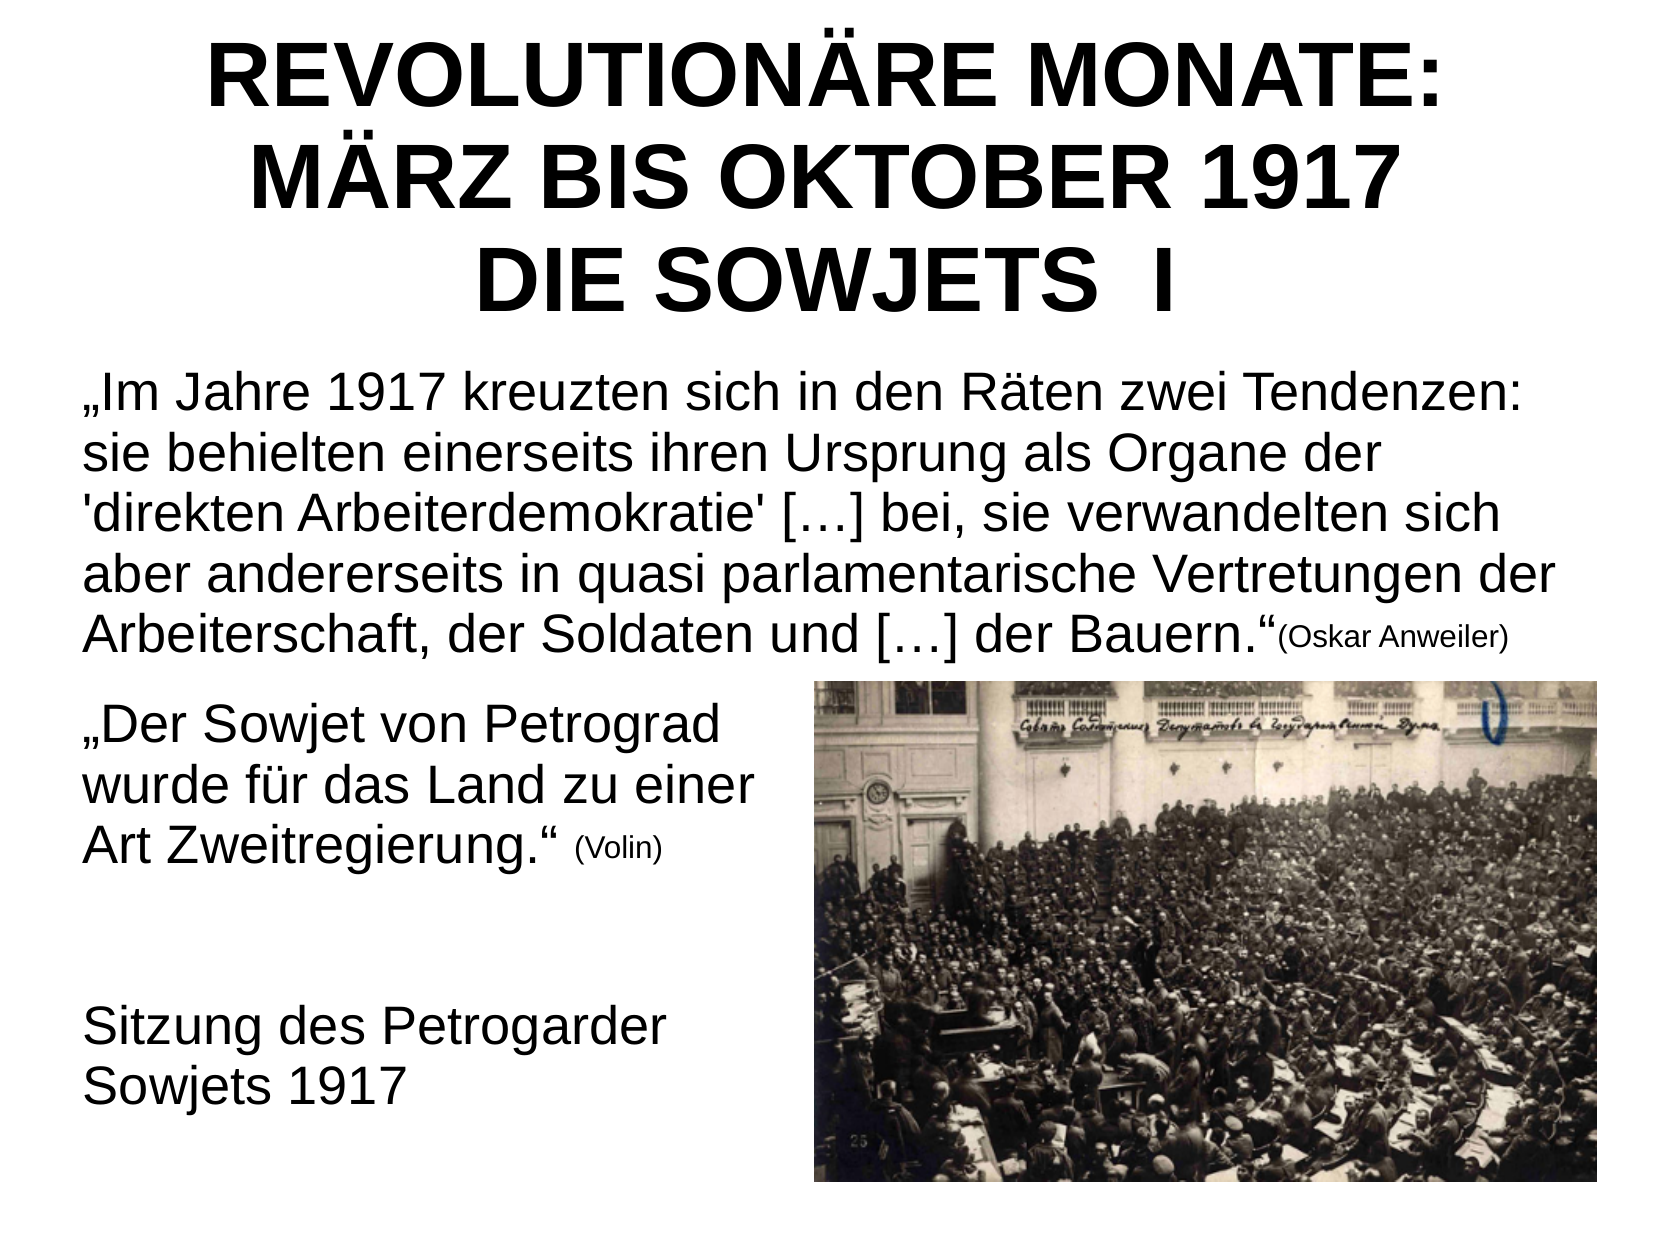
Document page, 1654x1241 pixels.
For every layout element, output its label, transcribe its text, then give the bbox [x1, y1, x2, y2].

list „Im Jahre 1917 kreuzten sich in den Räten zwei Tendenzen: sie behielten einerseits ihren Ursprung als Organe der 'direkten Arbeiterdemokratie' […] bei, sie verwandelten sich aber andererseits in quasi parlamentarische Vertretungen der Arbeiterschaft, der Soldaten und […] der Bauern.“(Oskar Anweiler) „Der Sowjet von Petrograd wurde für das Land zu einer Art Zweitregierung.“ (Volin) Sitzung des Petrogarder Sowjets 1917 [82, 271, 1571, 1241]
title REVOLUTIONÄRE MONATE: MÄRZ BIS OKTOBER 1917 DIE SOWJETS I [82, 23, 1571, 271]
picture [814, 681, 1597, 1182]
